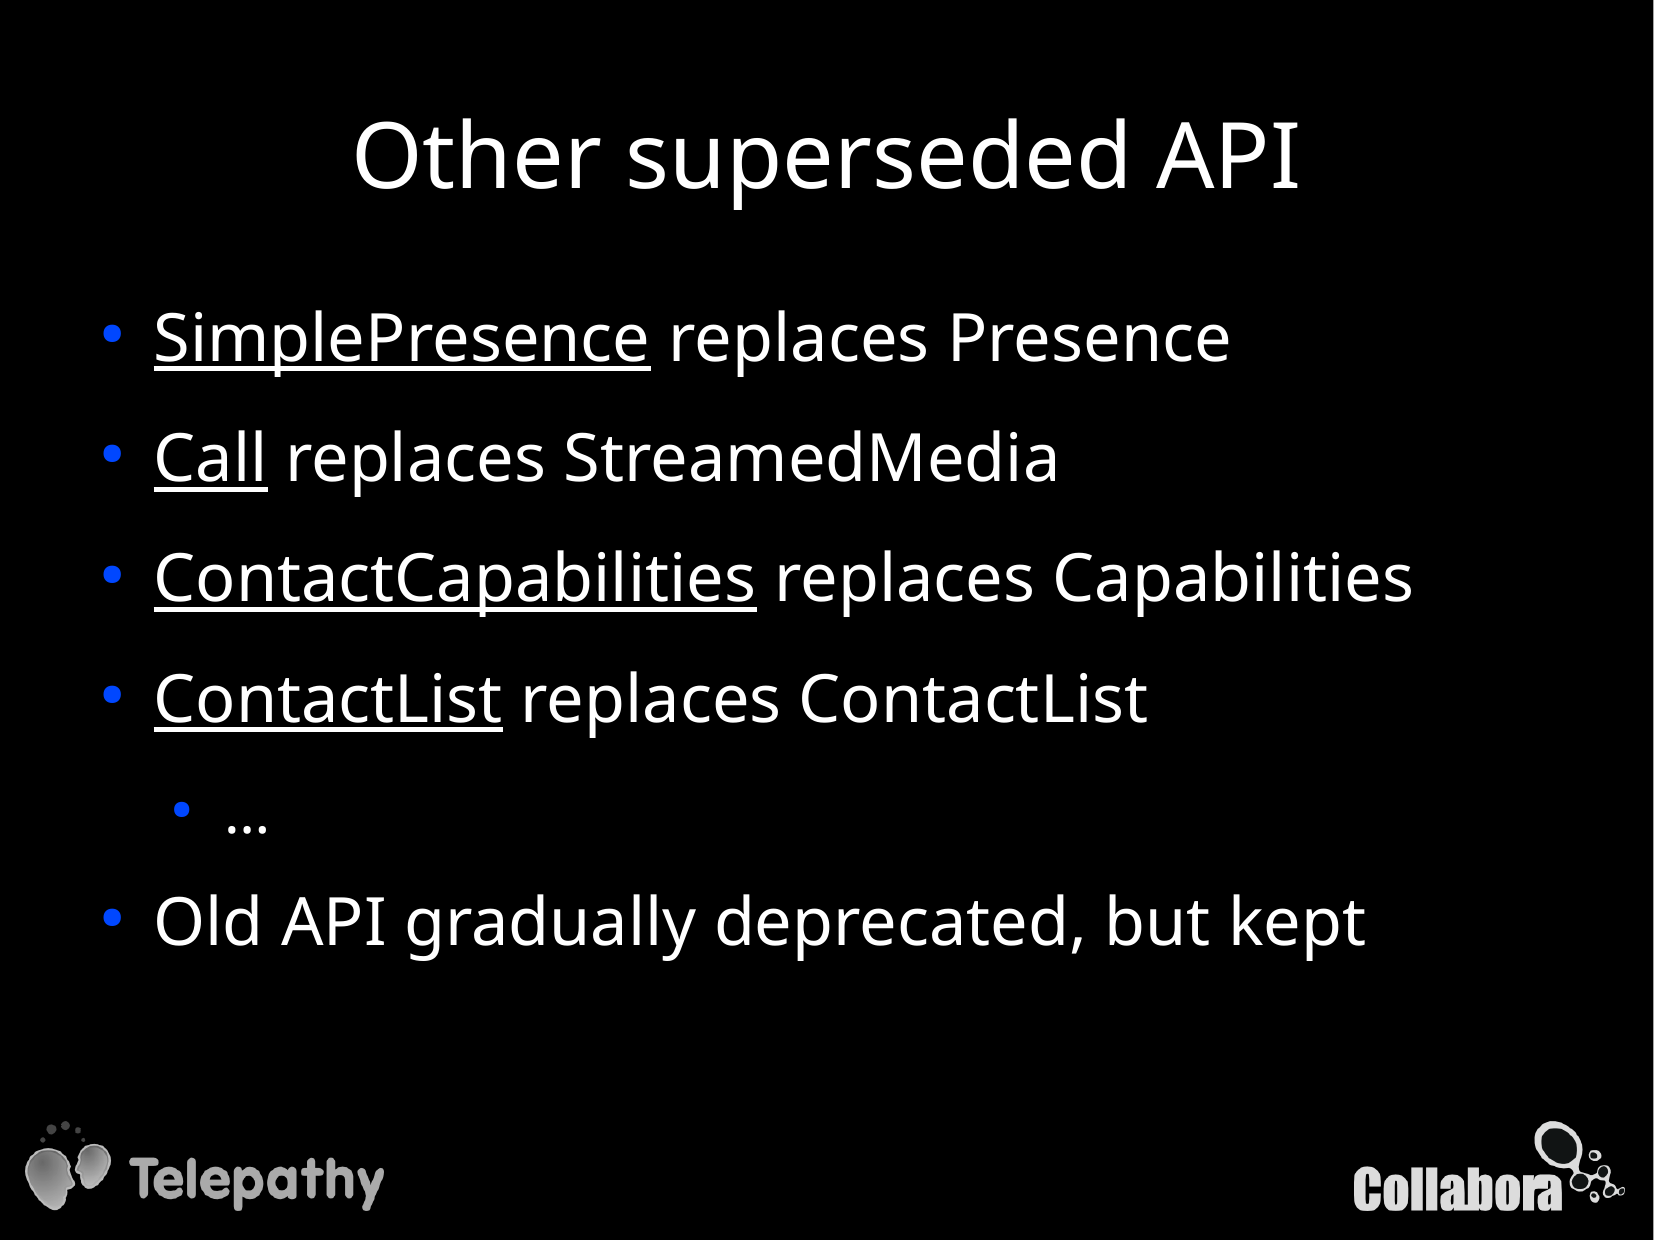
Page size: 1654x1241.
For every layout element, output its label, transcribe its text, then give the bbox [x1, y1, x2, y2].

picture [1354, 1121, 1625, 1211]
title Other superseded API [82, 44, 1571, 262]
list SimplePresence replaces Presence Call replaces StreamedMedia ContactCapabilities replaces Capabilities ContactList replaces ContactList … Old API gradually deprecated, but kept [82, 290, 1571, 1109]
picture [25, 1121, 384, 1211]
